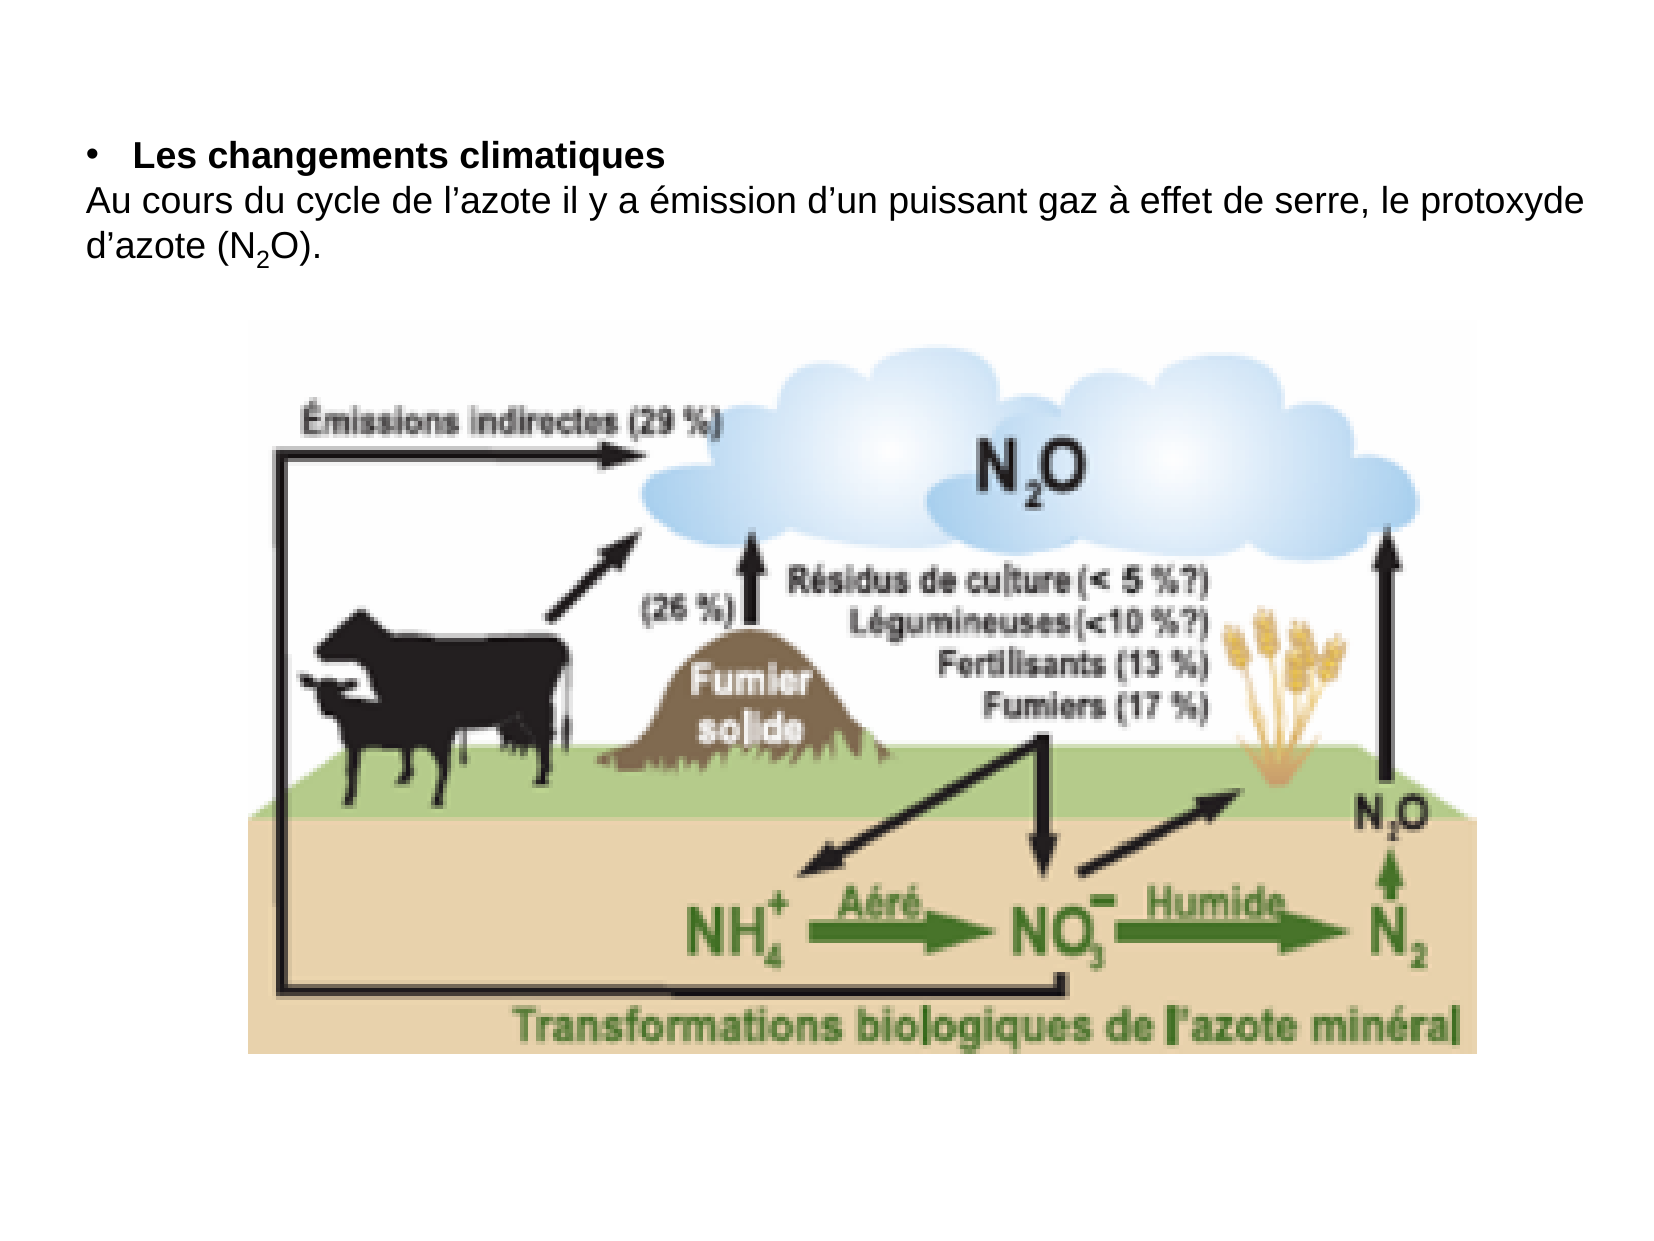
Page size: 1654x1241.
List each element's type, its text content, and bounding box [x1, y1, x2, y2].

text_box Les changements climatiques Au cours du cycle de l’azote il y a émission d’un puissant gaz à effet de serre, le protoxyde d’azote (N2O). [70, 123, 1619, 326]
picture [248, 320, 1477, 1054]
